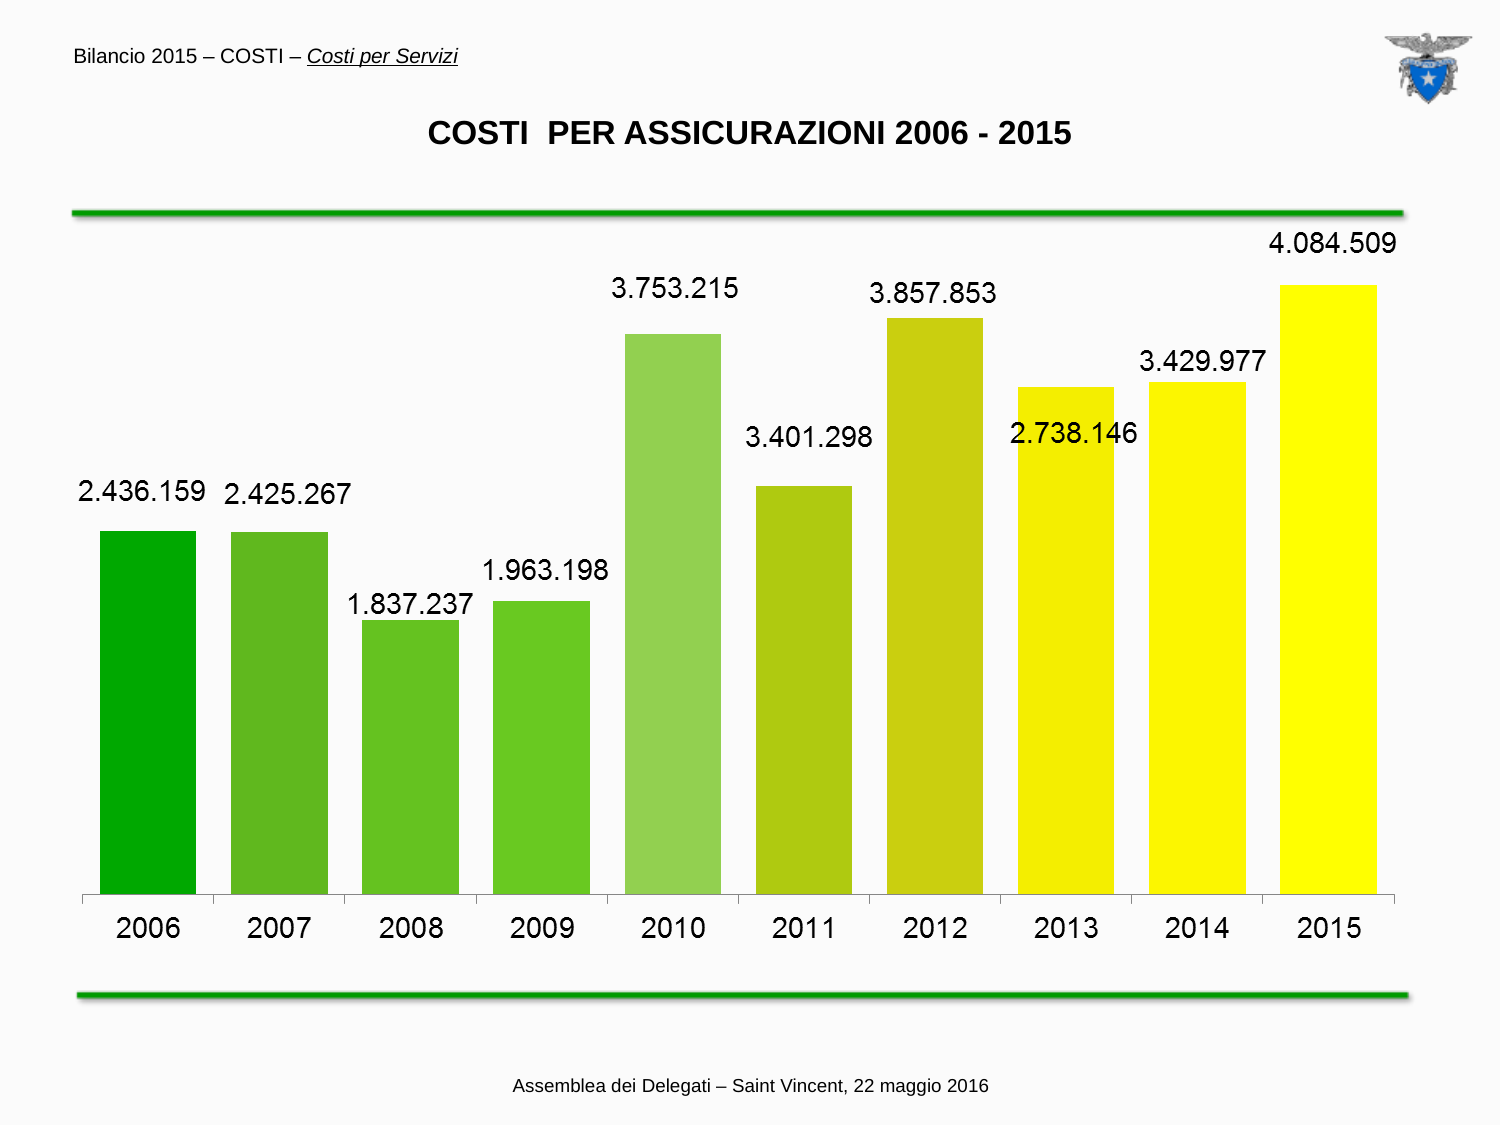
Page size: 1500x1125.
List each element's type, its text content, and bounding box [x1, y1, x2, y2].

chart [34, 167, 1457, 976]
picture [1382, 29, 1477, 112]
text_box COSTI PER ASSICURAZIONI 2006 - 2015 [261, 103, 1239, 160]
text_box Assemblea dei Delegati – Saint Vincent, 22 maggio 2016 [263, 1066, 1238, 1105]
text_box Bilancio 2015 – COSTI – Costi per Servizi [58, 35, 622, 76]
picture [71, 986, 1420, 1011]
picture [33, 166, 1455, 973]
